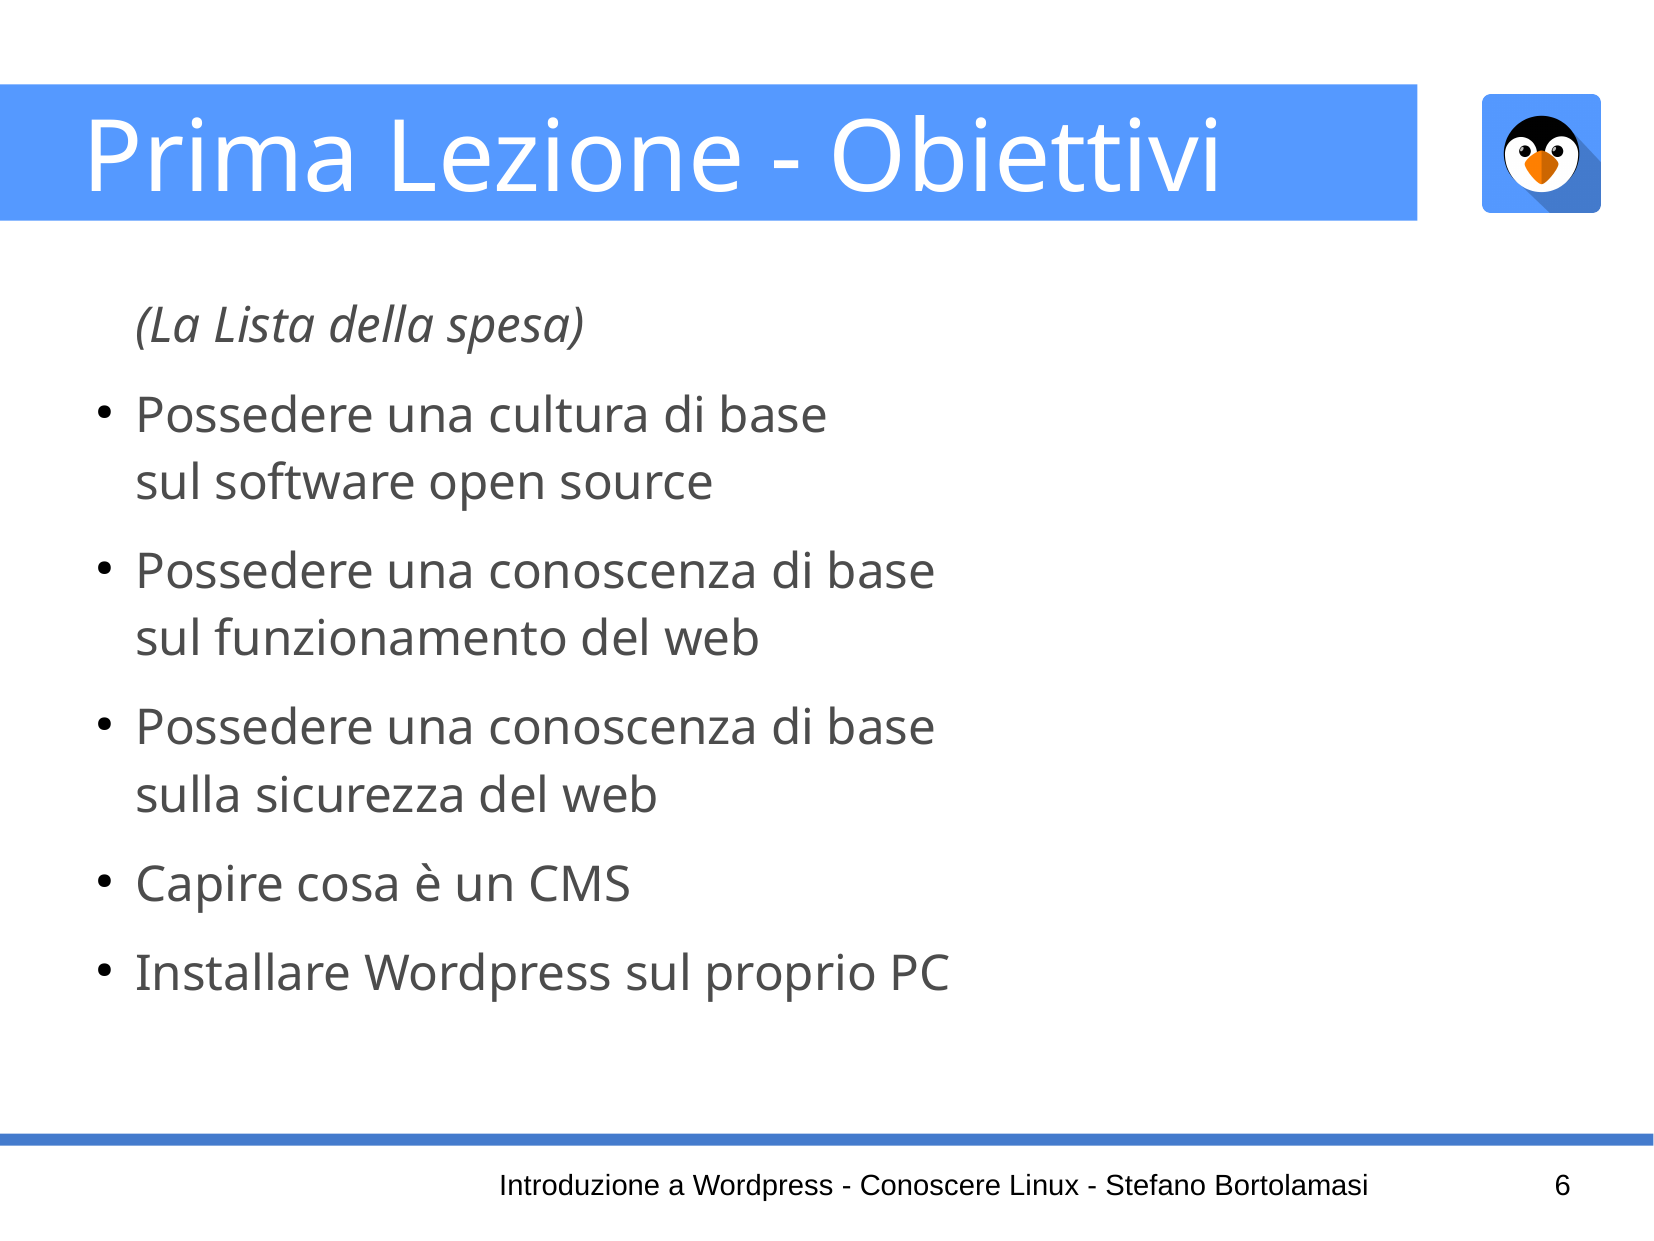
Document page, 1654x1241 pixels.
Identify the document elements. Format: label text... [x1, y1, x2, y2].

list (La Lista della spesa) Possedere una cultura di base sul software open source Possedere una conoscenza di base sul funzionamento del web Possedere una conoscenza di base sulla sicurezza del web Capire cosa è un CMS Installare Wordpress sul proprio PC [82, 290, 1538, 1010]
picture [1482, 94, 1601, 213]
title Prima Lezione - Obiettivi [0, 91, 1418, 214]
